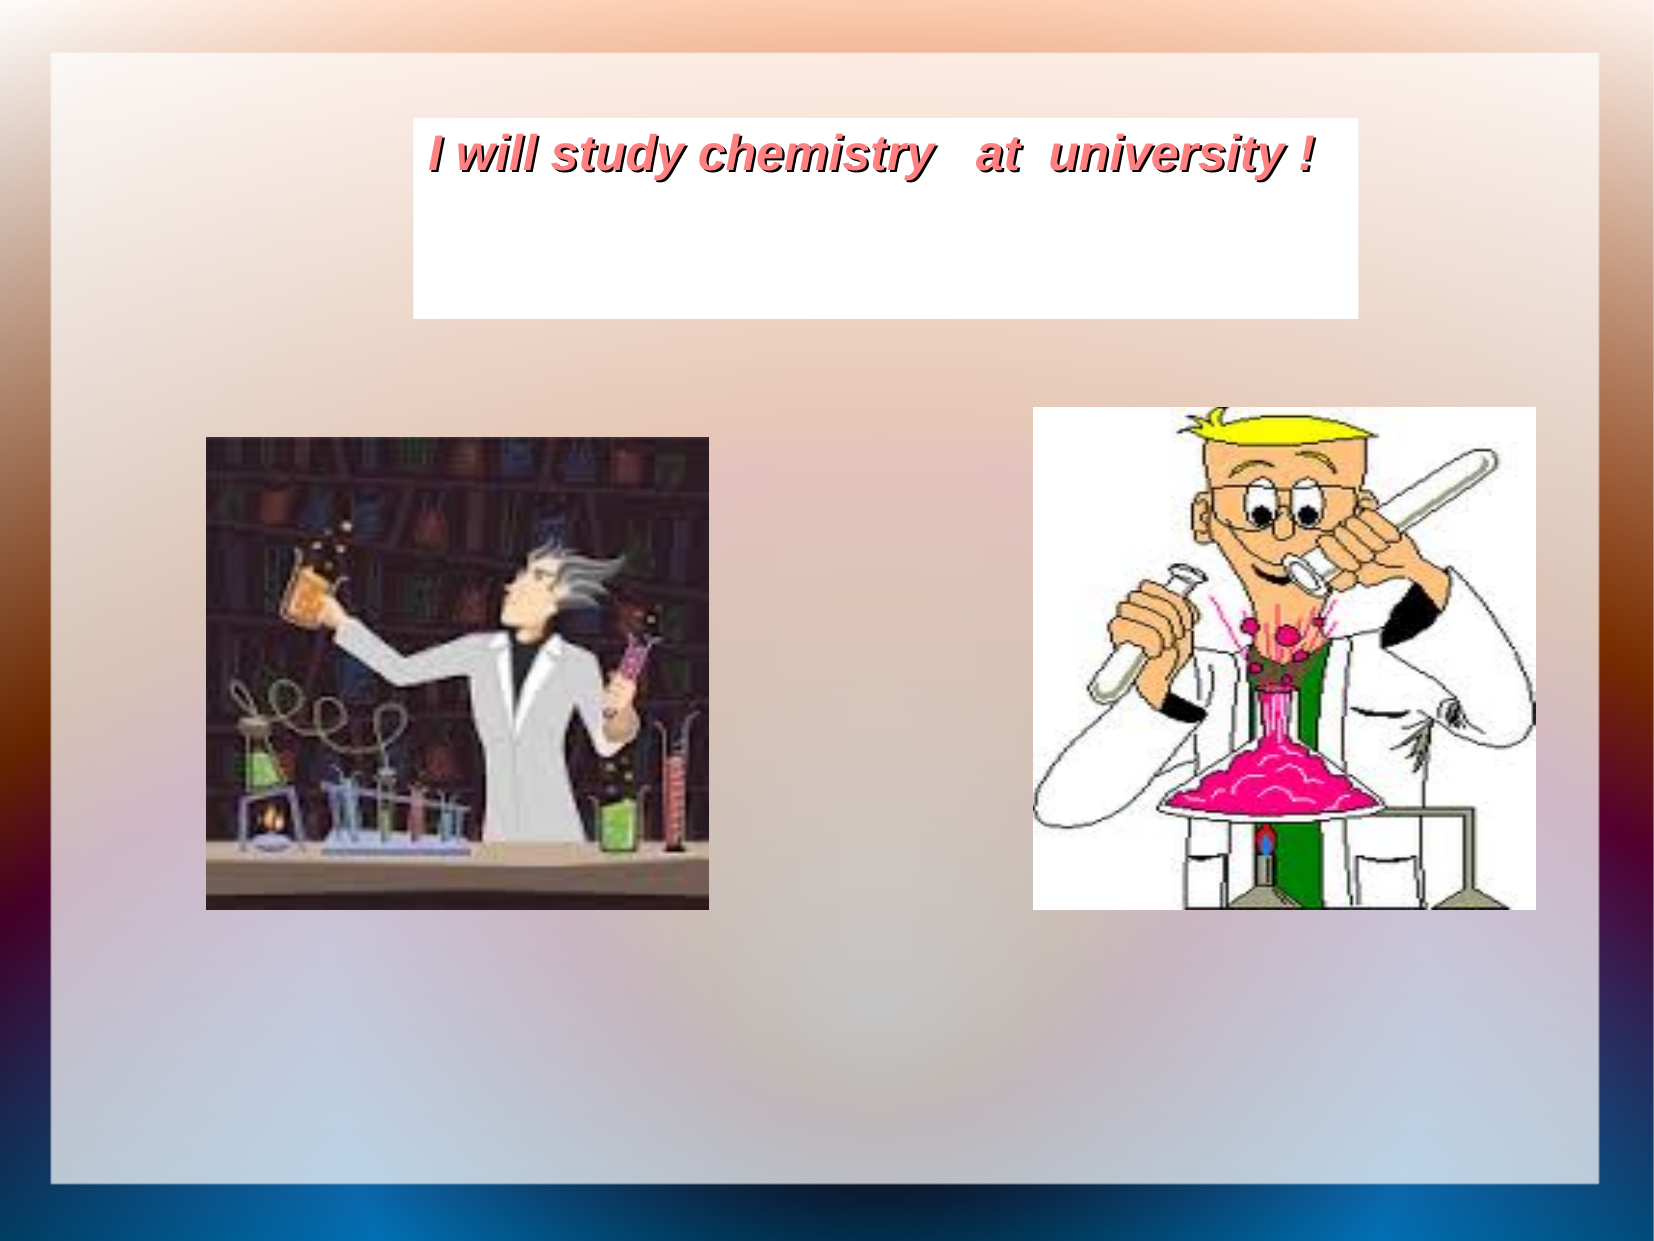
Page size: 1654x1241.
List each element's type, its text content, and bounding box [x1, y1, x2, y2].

picture [0, 0, 1654, 1241]
text_box I will study chemistry at university ! [413, 118, 1359, 319]
